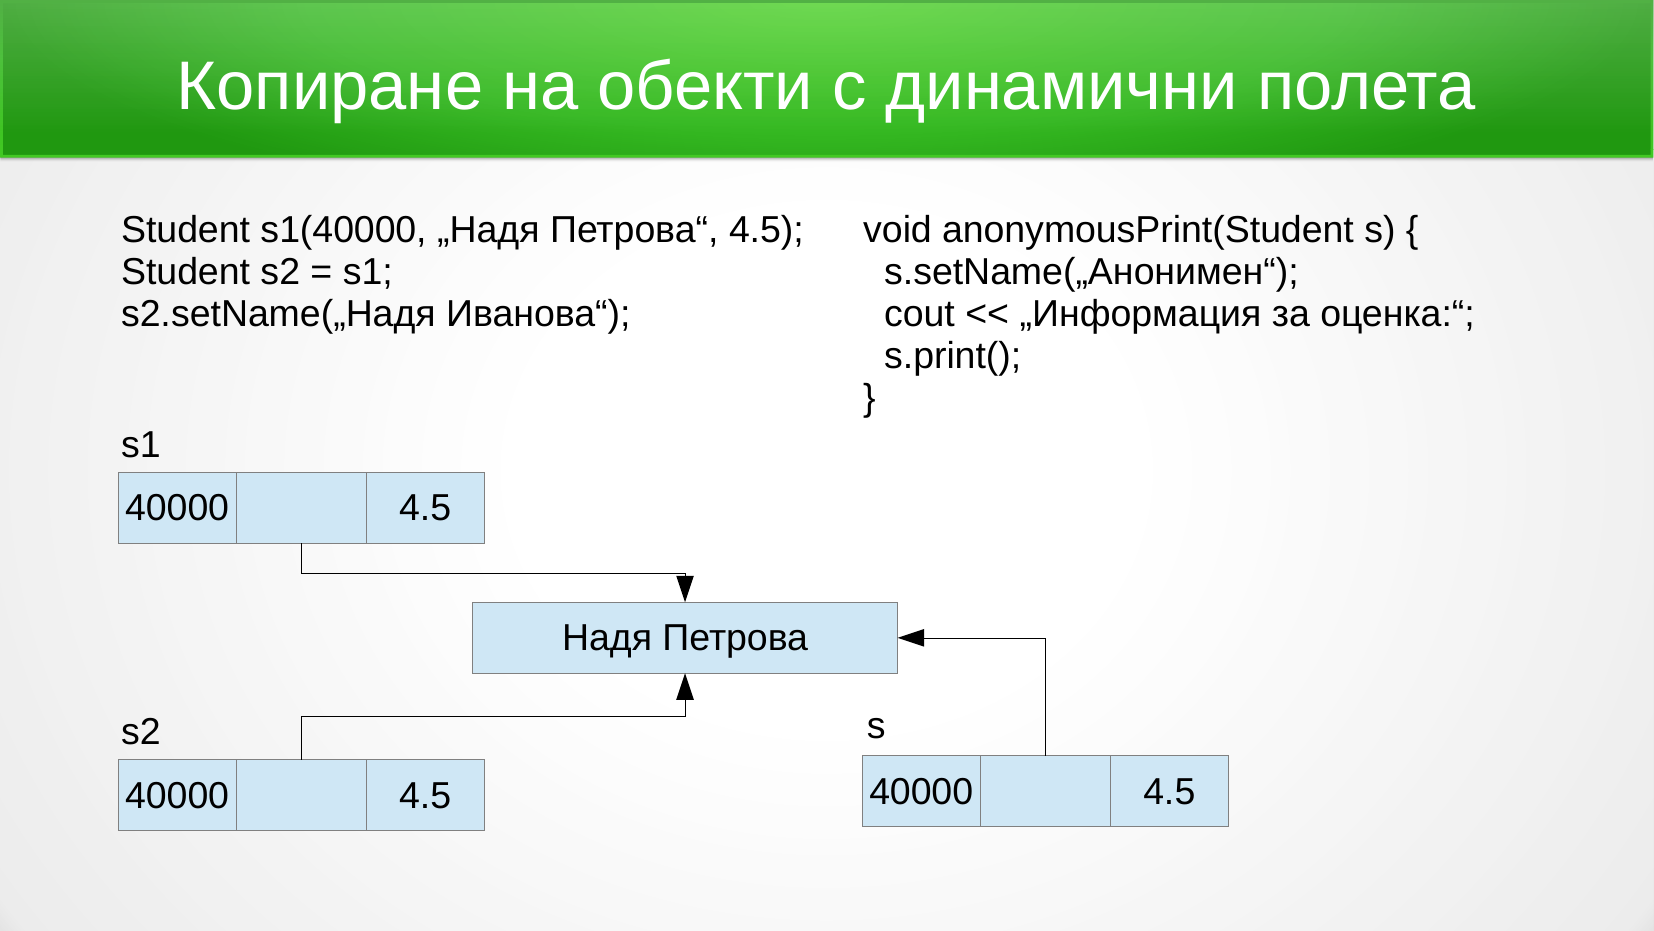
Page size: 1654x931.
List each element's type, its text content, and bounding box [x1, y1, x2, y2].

text_box Student s1(40000, „Надя Петрова“, 4.5); Student s2 = s1; s2.setName(„Надя Иванова“); [106, 200, 820, 384]
text_box 40000 [862, 755, 981, 827]
text_box 4.5 [366, 759, 485, 831]
text_box 4.5 [366, 472, 485, 544]
title Копиране на обекти с динамични полета [82, 37, 1571, 135]
text_box 40000 [118, 472, 237, 544]
text_box [981, 755, 1110, 827]
text_box Надя Петрова [472, 602, 898, 674]
text_box 40000 [118, 759, 237, 831]
text_box s [852, 696, 901, 754]
text_box [237, 472, 366, 544]
text_box [237, 759, 366, 831]
text_box void anonymousPrint(Student s) { s.setName(„Анонимен“); cout << „Информация за оценка:“; s.print(); } [848, 200, 1595, 426]
text_box s1 [106, 415, 176, 473]
text_box s2 [106, 702, 176, 760]
text_box 4.5 [1110, 755, 1229, 827]
